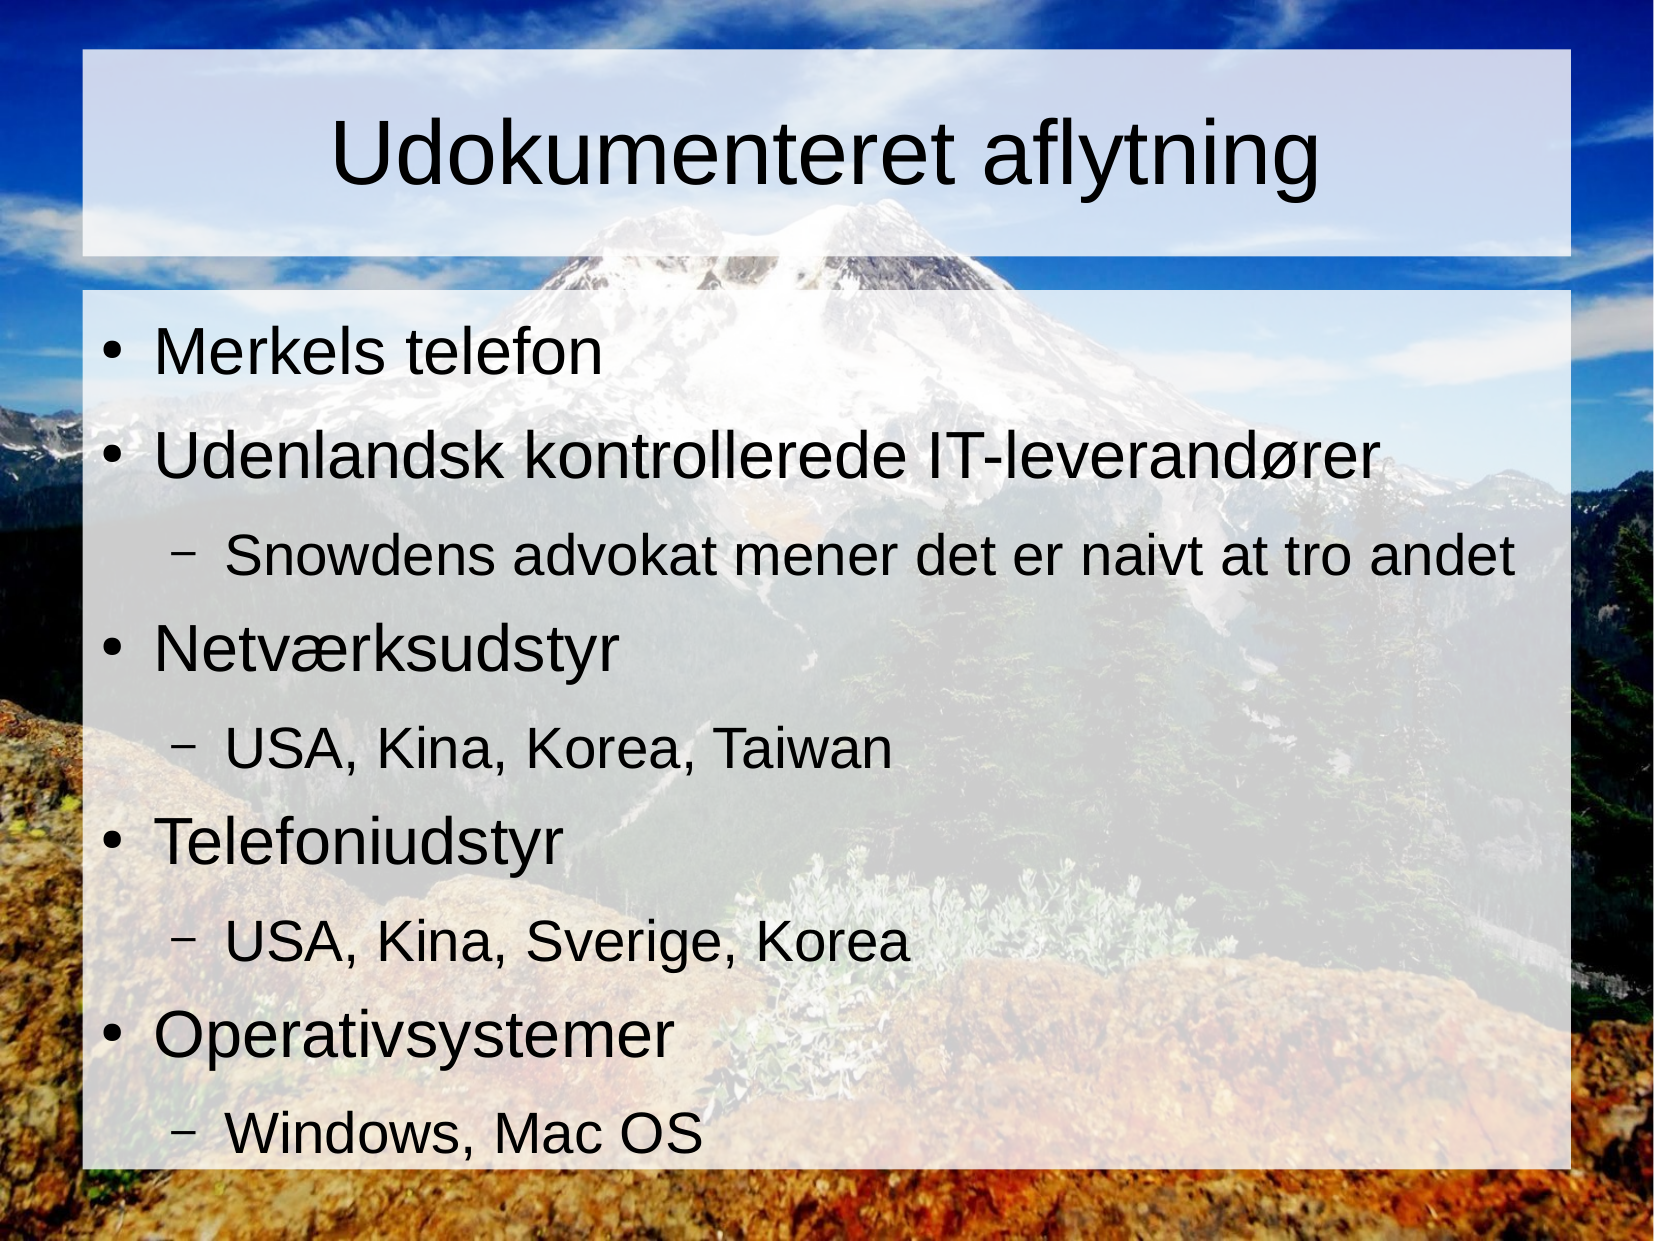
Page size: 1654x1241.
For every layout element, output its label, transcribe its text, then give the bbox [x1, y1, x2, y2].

list Merkels telefon Udenlandsk kontrollerede IT-leverandører Snowdens advokat mener det er naivt at tro andet Netværksudstyr USA, Kina, Korea, Taiwan Telefoniudstyr USA, Kina, Sverige, Korea Operativsystemer Windows, Mac OS [82, 290, 1571, 1170]
picture [0, 0, 1654, 1241]
title Udokumenteret aflytning [82, 49, 1571, 257]
